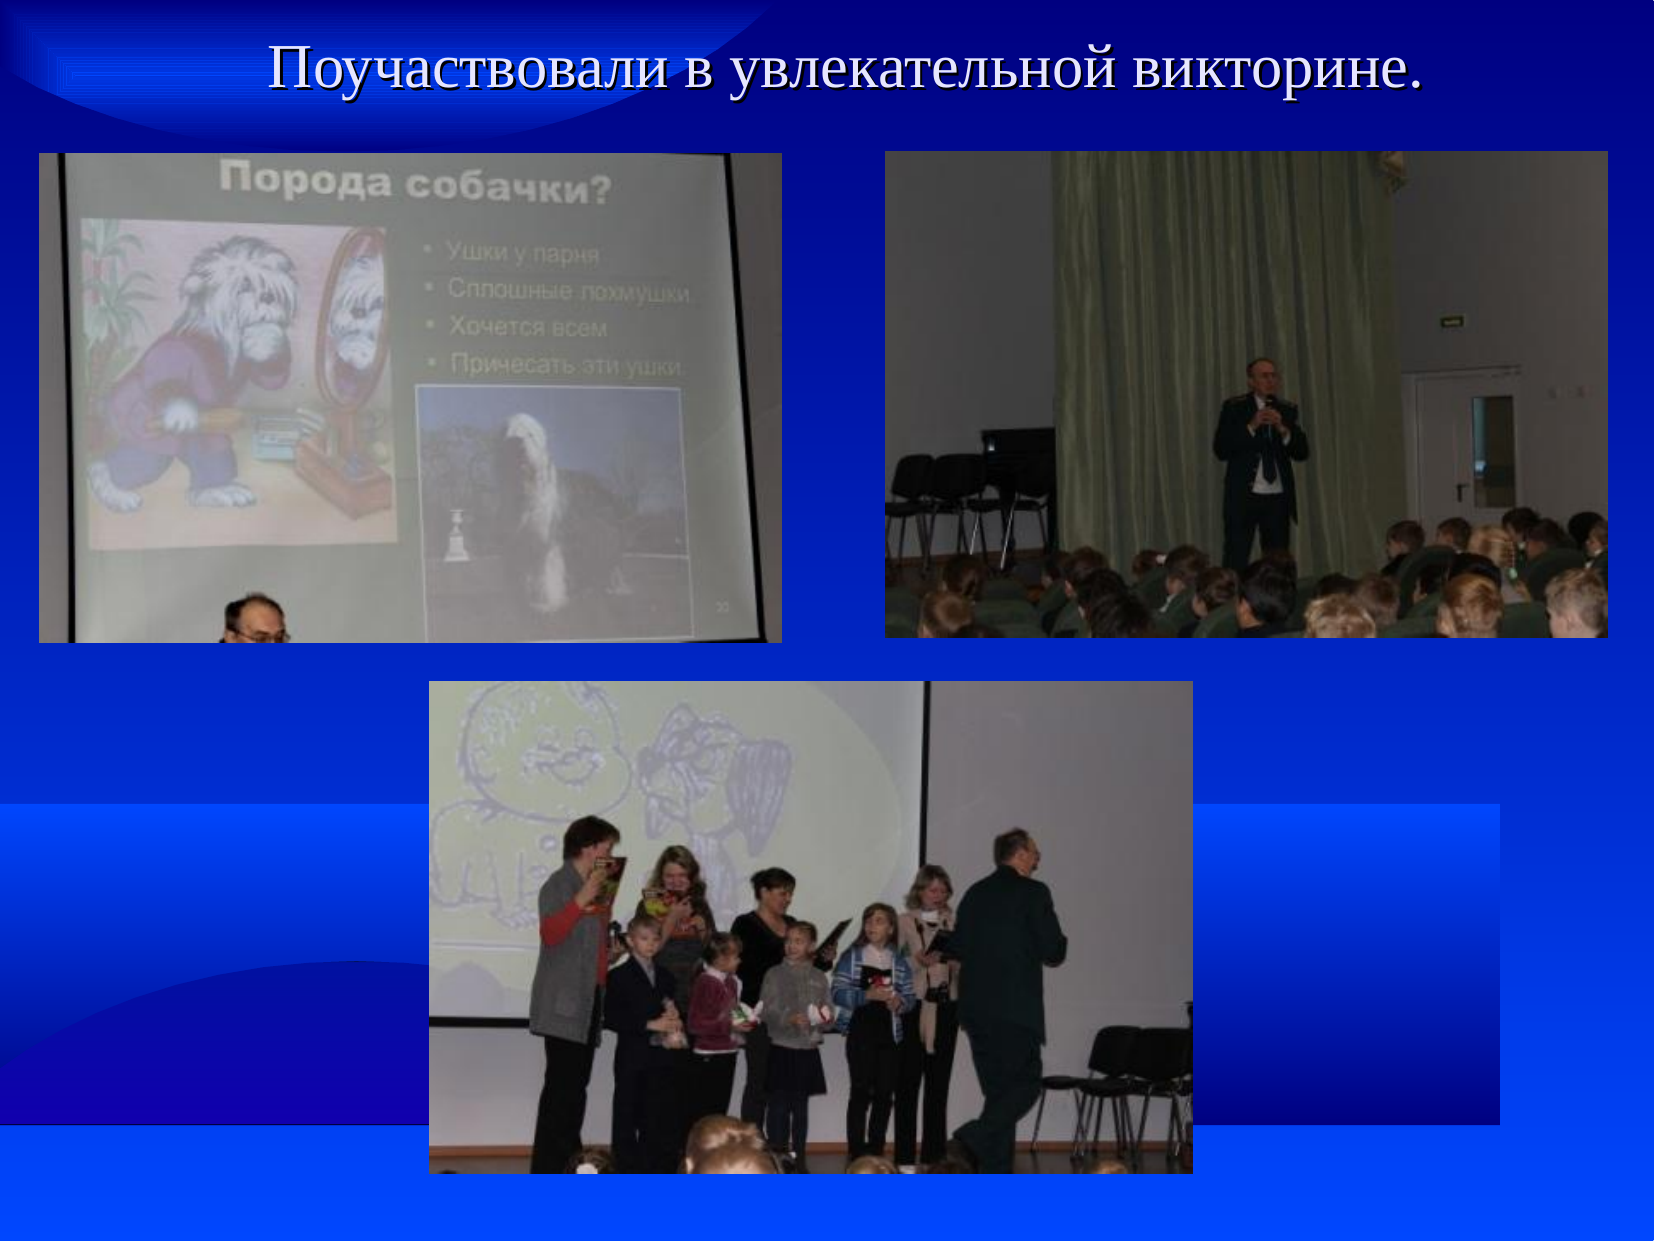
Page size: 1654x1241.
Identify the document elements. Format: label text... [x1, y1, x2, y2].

picture [885, 151, 1608, 638]
picture [429, 681, 1193, 1174]
picture [39, 153, 782, 643]
title Поучаствовали в увлекательной викторине. [206, 0, 1487, 207]
